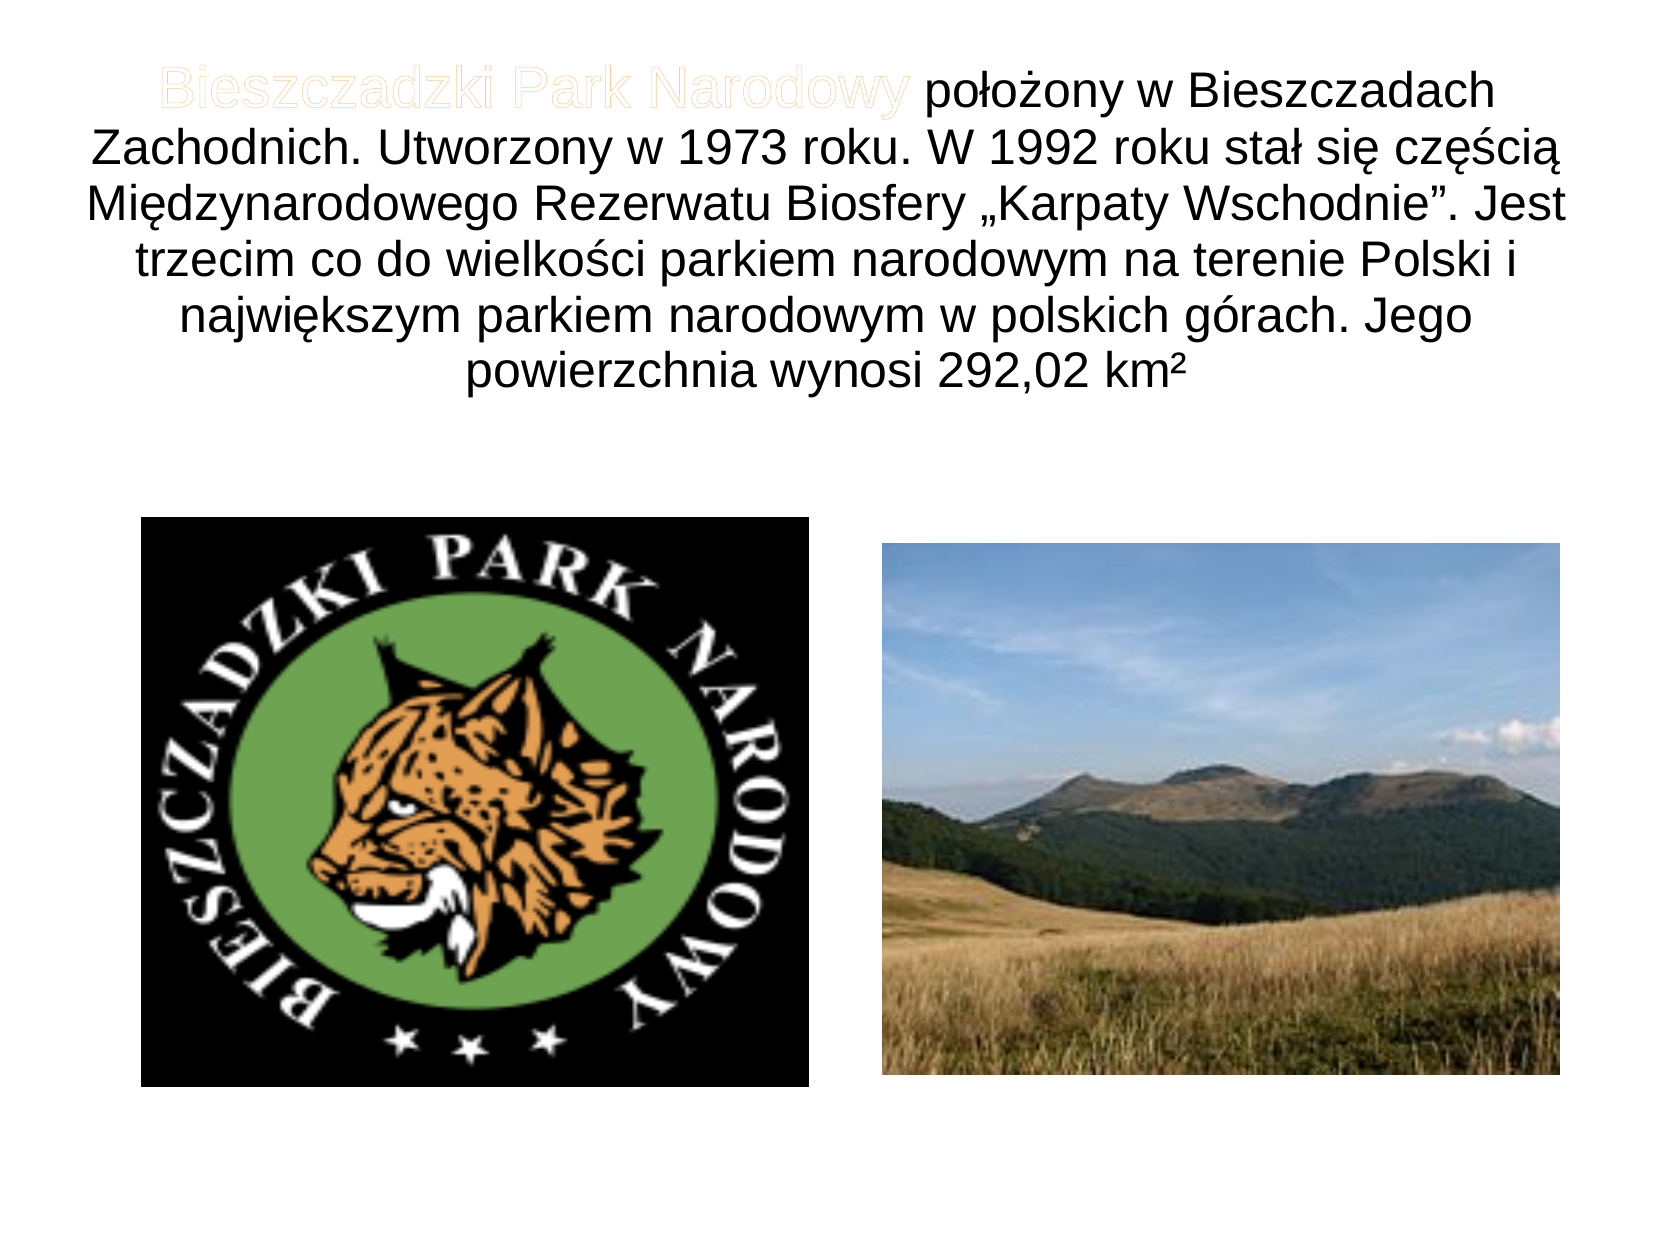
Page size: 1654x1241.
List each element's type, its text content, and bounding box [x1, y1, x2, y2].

title Bieszczadzki Park Narodowy położony w Bieszczadach Zachodnich. Utworzony w 1973 roku. W 1992 roku stał się częścią Międzynarodowego Rezerwatu Biosfery „Karpaty Wschodnie”. Jest trzecim co do wielkości parkiem narodowym na terenie Polski i największym parkiem narodowym w polskich górach. Jego powierzchnia wynosi 292,02 km² [82, 54, 1571, 399]
picture [882, 543, 1560, 1075]
picture [141, 517, 809, 1087]
